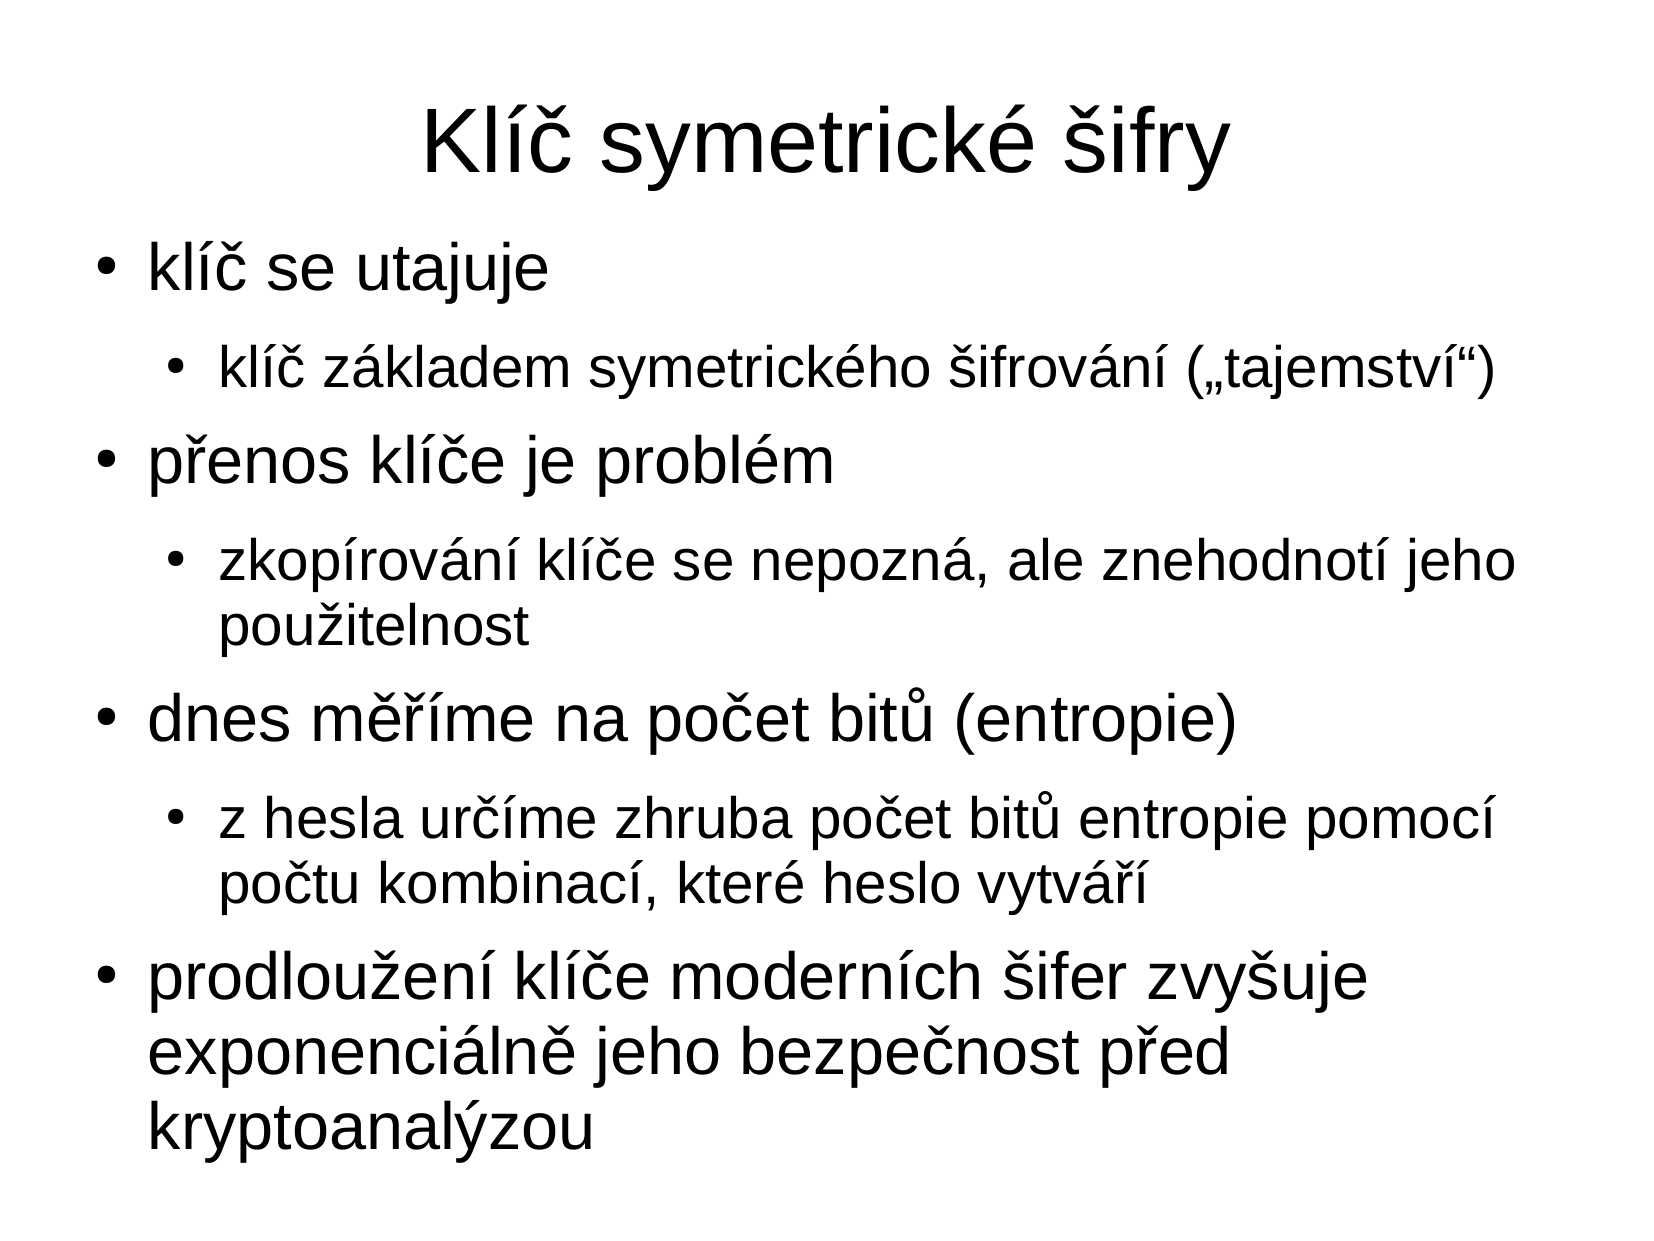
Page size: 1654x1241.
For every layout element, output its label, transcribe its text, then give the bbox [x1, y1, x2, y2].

title Klíč symetrické šifry [82, 45, 1571, 230]
list klíč se utajuje klíč základem symetrického šifrování („tajemství“) přenos klíče je problém zkopírování klíče se nepozná, ale znehodnotí jeho použitelnost dnes měříme na počet bitů (entropie) z hesla určíme zhruba počet bitů entropie pomocí počtu kombinací, které heslo vytváří prodloužení klíče moderních šifer zvyšuje exponenciálně jeho bezpečnost před kryptoanalýzou [76, 230, 1583, 1164]
